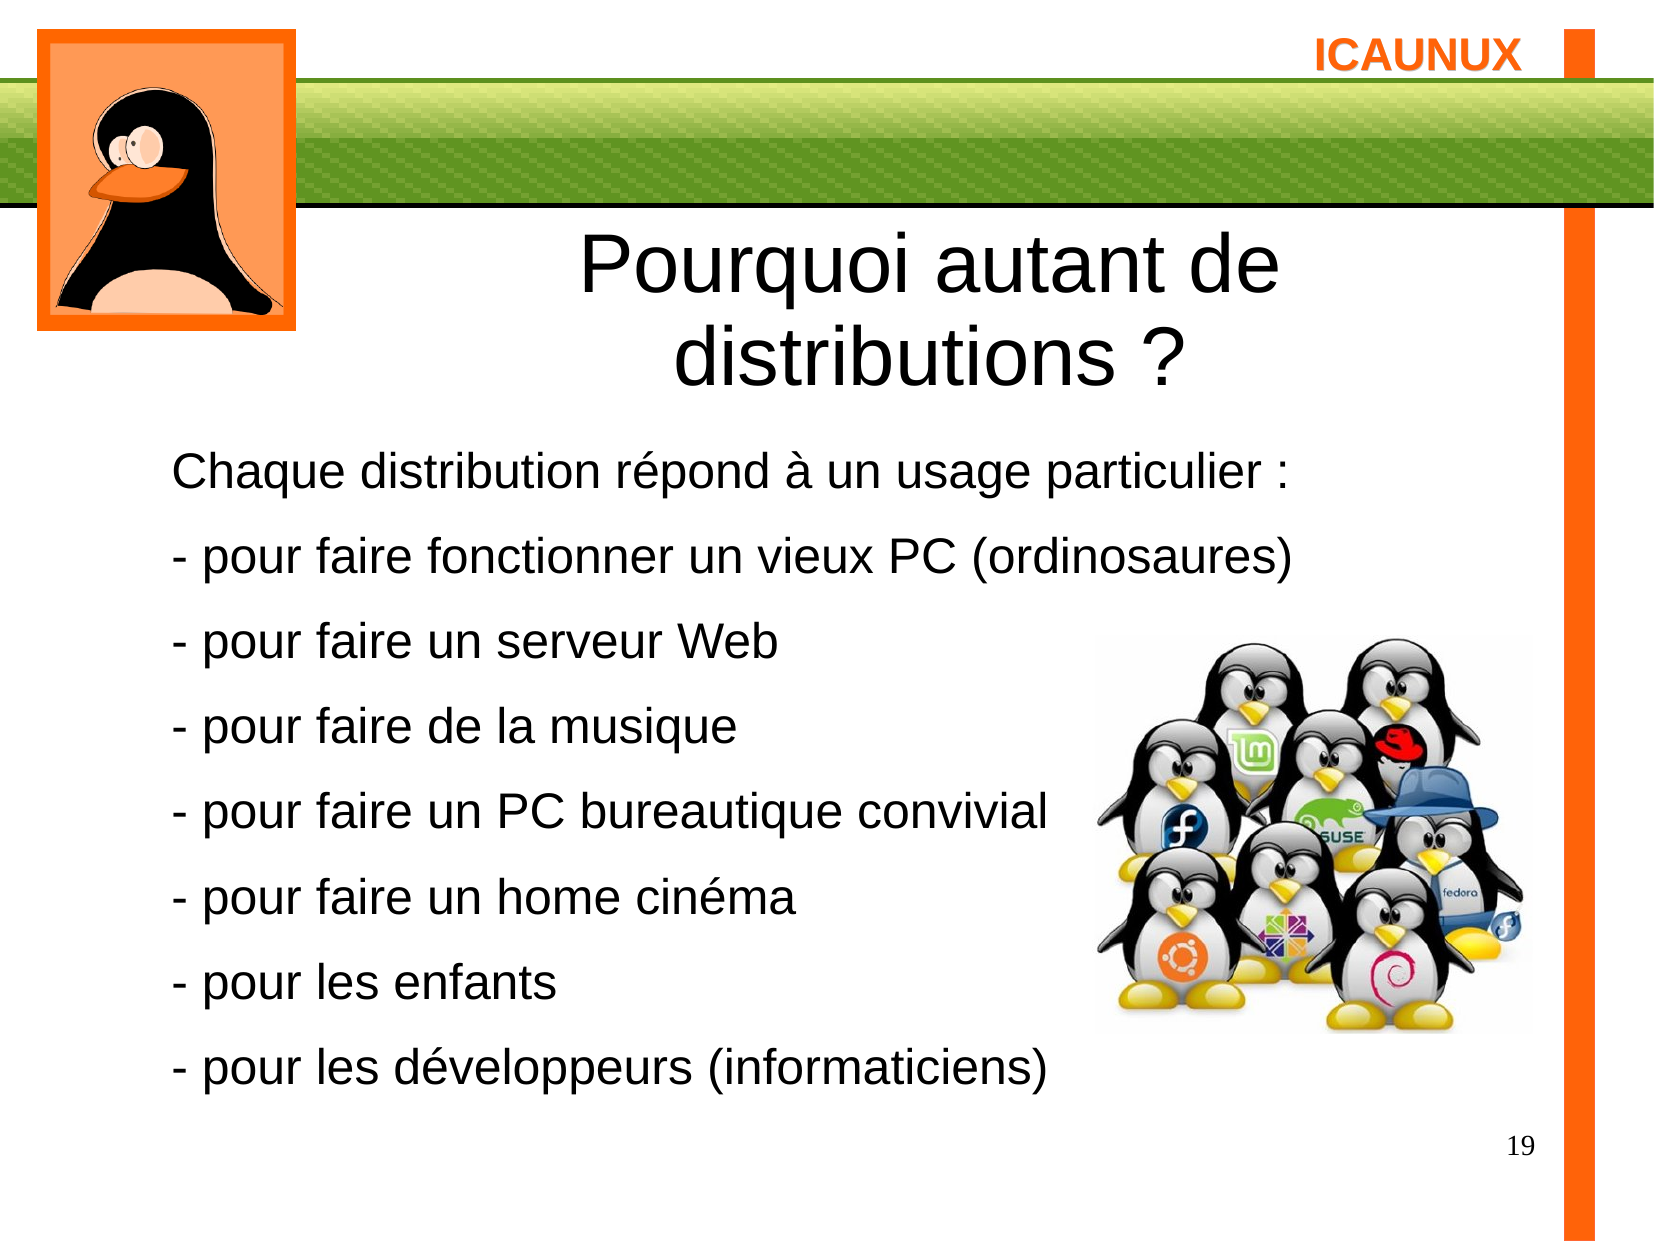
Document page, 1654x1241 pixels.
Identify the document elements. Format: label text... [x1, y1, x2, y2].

list Chaque distribution répond à un usage particulier : - pour faire fonctionner un vieux PC (ordinosaures) - pour faire un serveur Web - pour faire de la musique - pour faire un PC bureautique convivial - pour faire un home cinéma - pour les enfants - pour les développeurs (informaticiens) [171, 442, 1595, 1148]
title Pourquoi autant de distributions ? [324, 216, 1536, 403]
picture [0, 29, 1654, 331]
picture [1092, 635, 1533, 1034]
